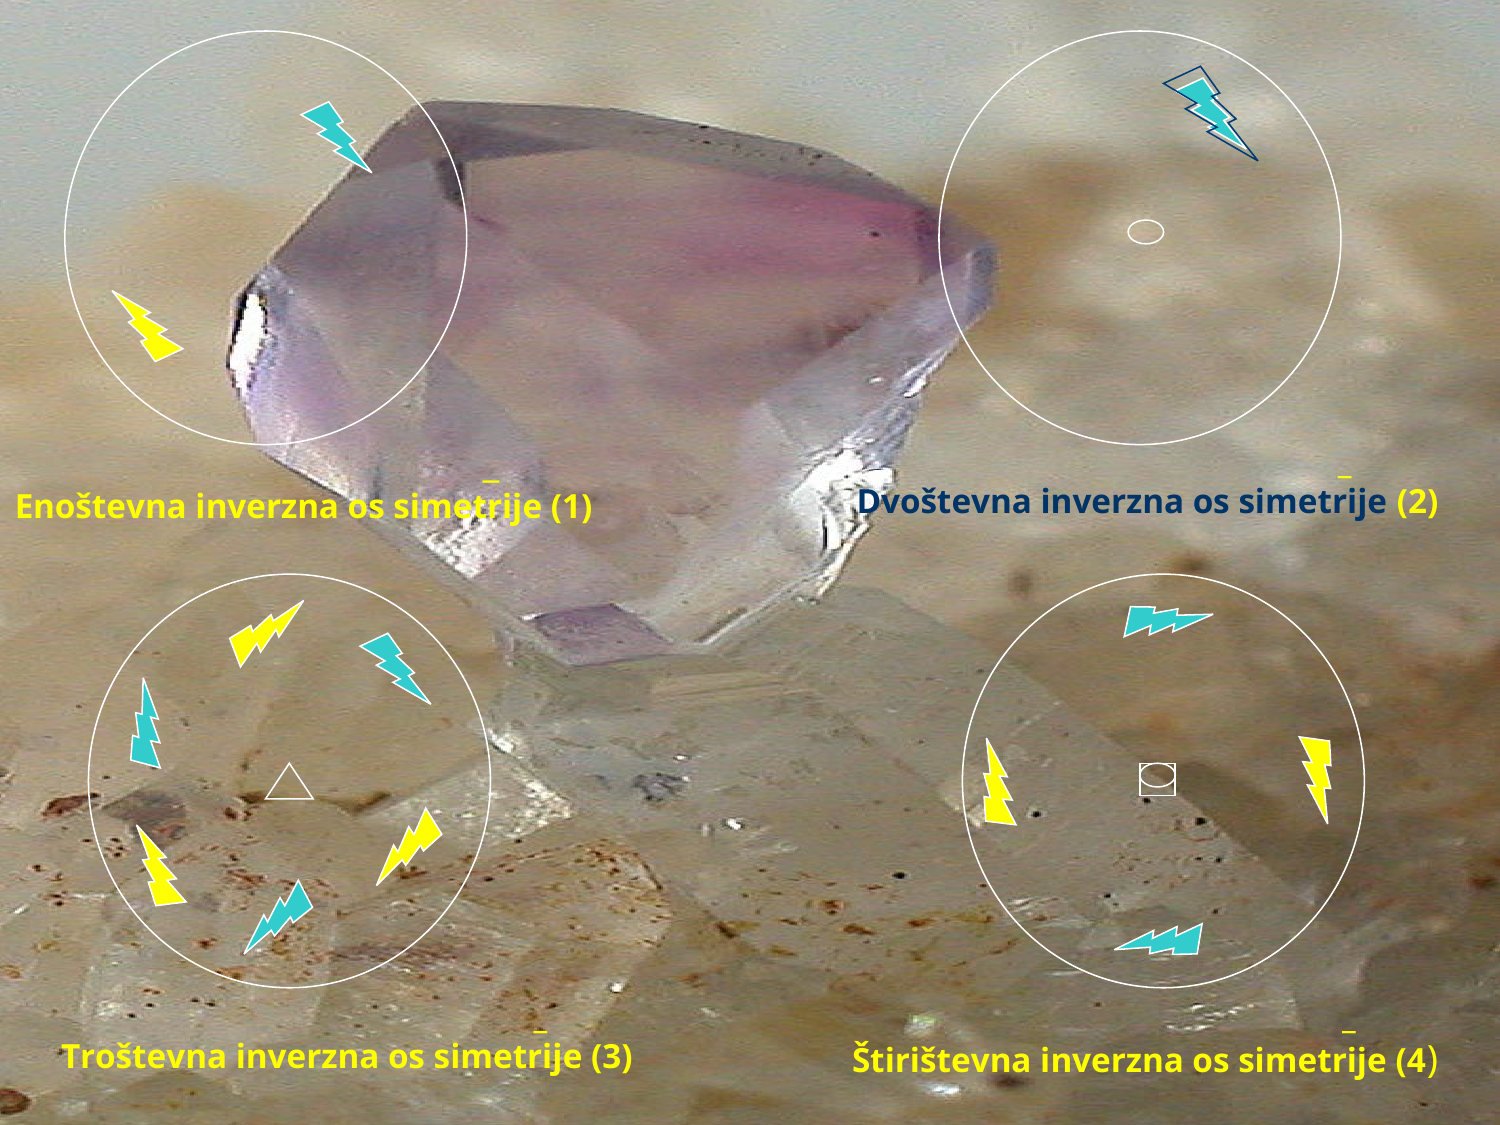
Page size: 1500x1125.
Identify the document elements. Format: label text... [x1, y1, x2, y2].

text_box _ Troštevna inverzna os simetrije (3) [46, 987, 649, 1084]
text_box _ Enoštevna inverzna os simetrije (1) [0, 432, 715, 533]
text_box [1177, 78, 1246, 149]
picture [0, 0, 1500, 1125]
text_box [243, 880, 313, 955]
text_box _ Štirištevna inverzna os simetrije (4) [837, 987, 1453, 1089]
text_box [1124, 606, 1214, 637]
text_box [983, 738, 1017, 825]
text_box [301, 101, 372, 173]
text_box [130, 677, 161, 768]
text_box [136, 824, 187, 906]
picture [66, 32, 465, 432]
text_box [1299, 736, 1331, 824]
text_box _ Dvoštevna inverzna os simetrije (2) [841, 432, 1454, 528]
text_box [360, 633, 431, 705]
text_box [376, 808, 442, 886]
text_box [112, 290, 183, 362]
text_box [1114, 923, 1203, 955]
text_box [229, 600, 304, 667]
